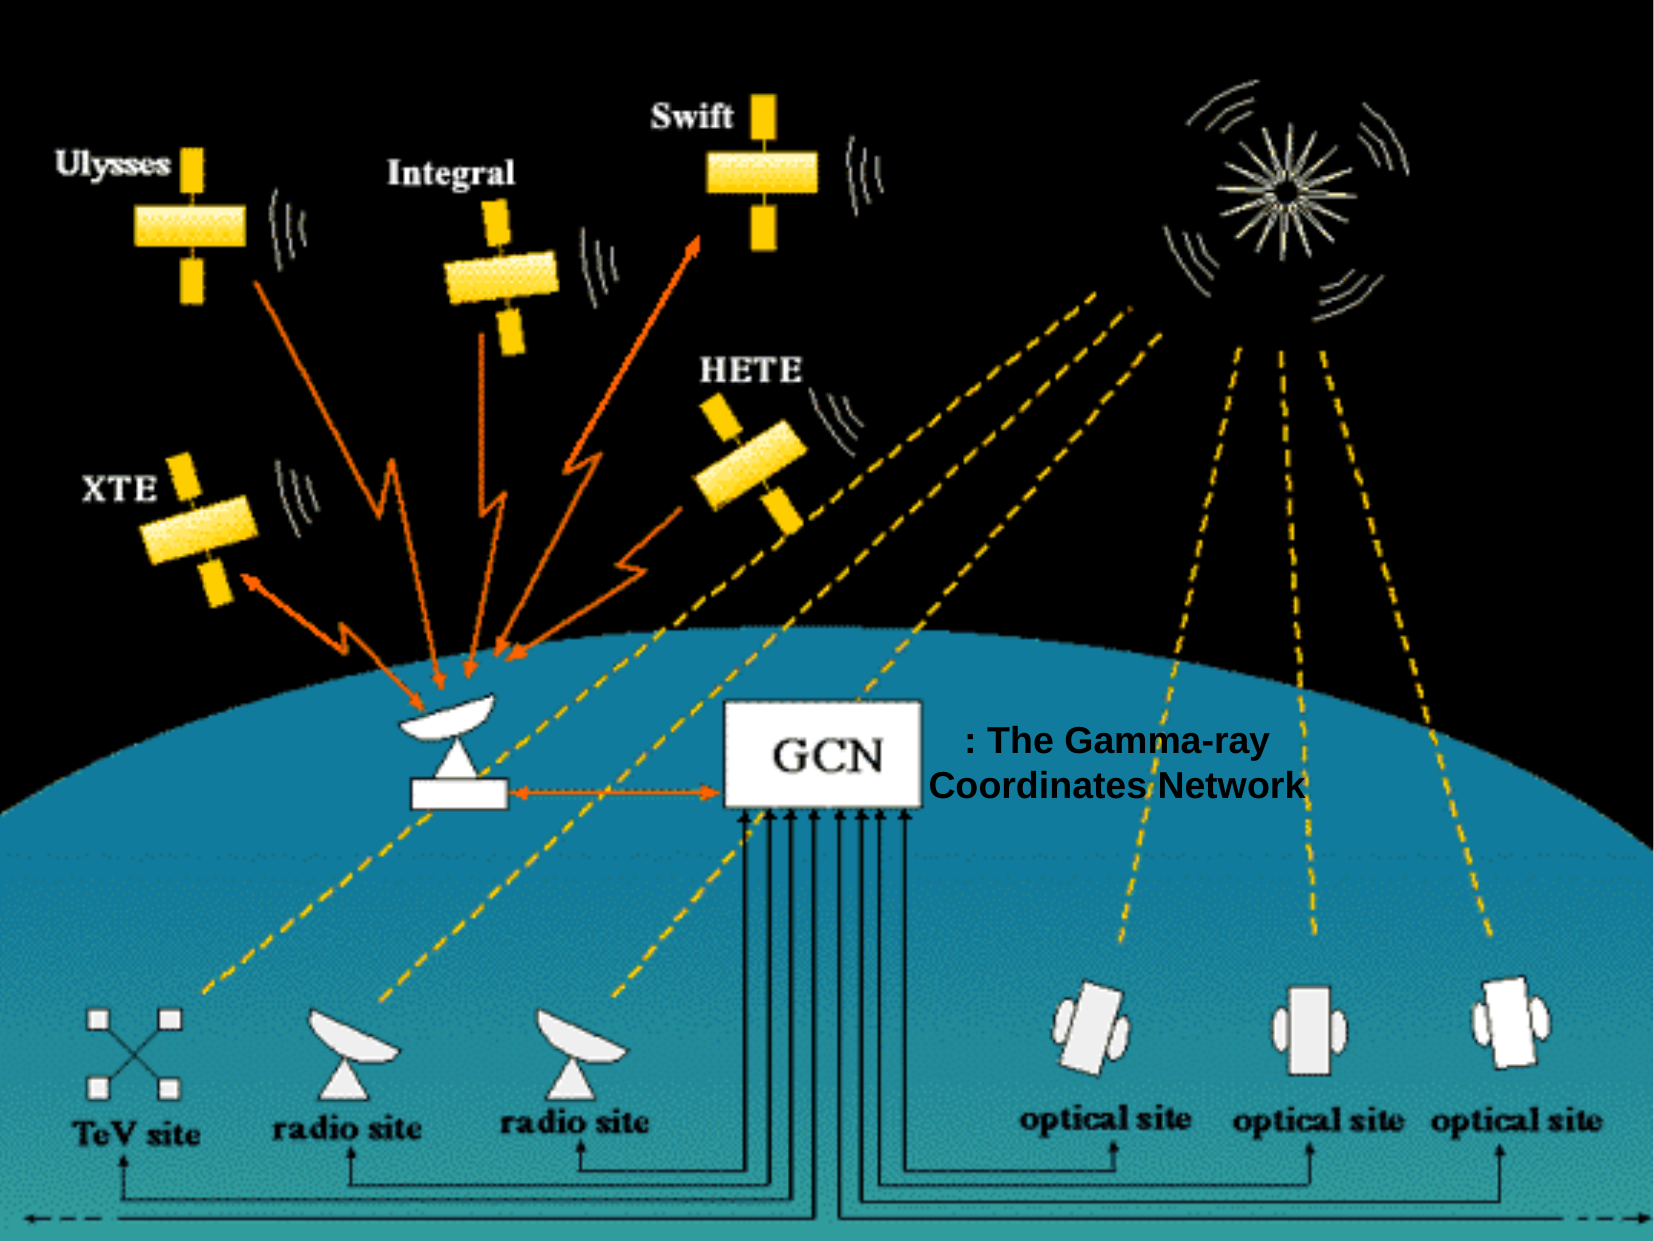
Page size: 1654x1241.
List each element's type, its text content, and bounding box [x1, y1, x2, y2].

text_box : The Gamma-ray Coordinates Network [913, 708, 1331, 860]
picture [0, 0, 1654, 1241]
